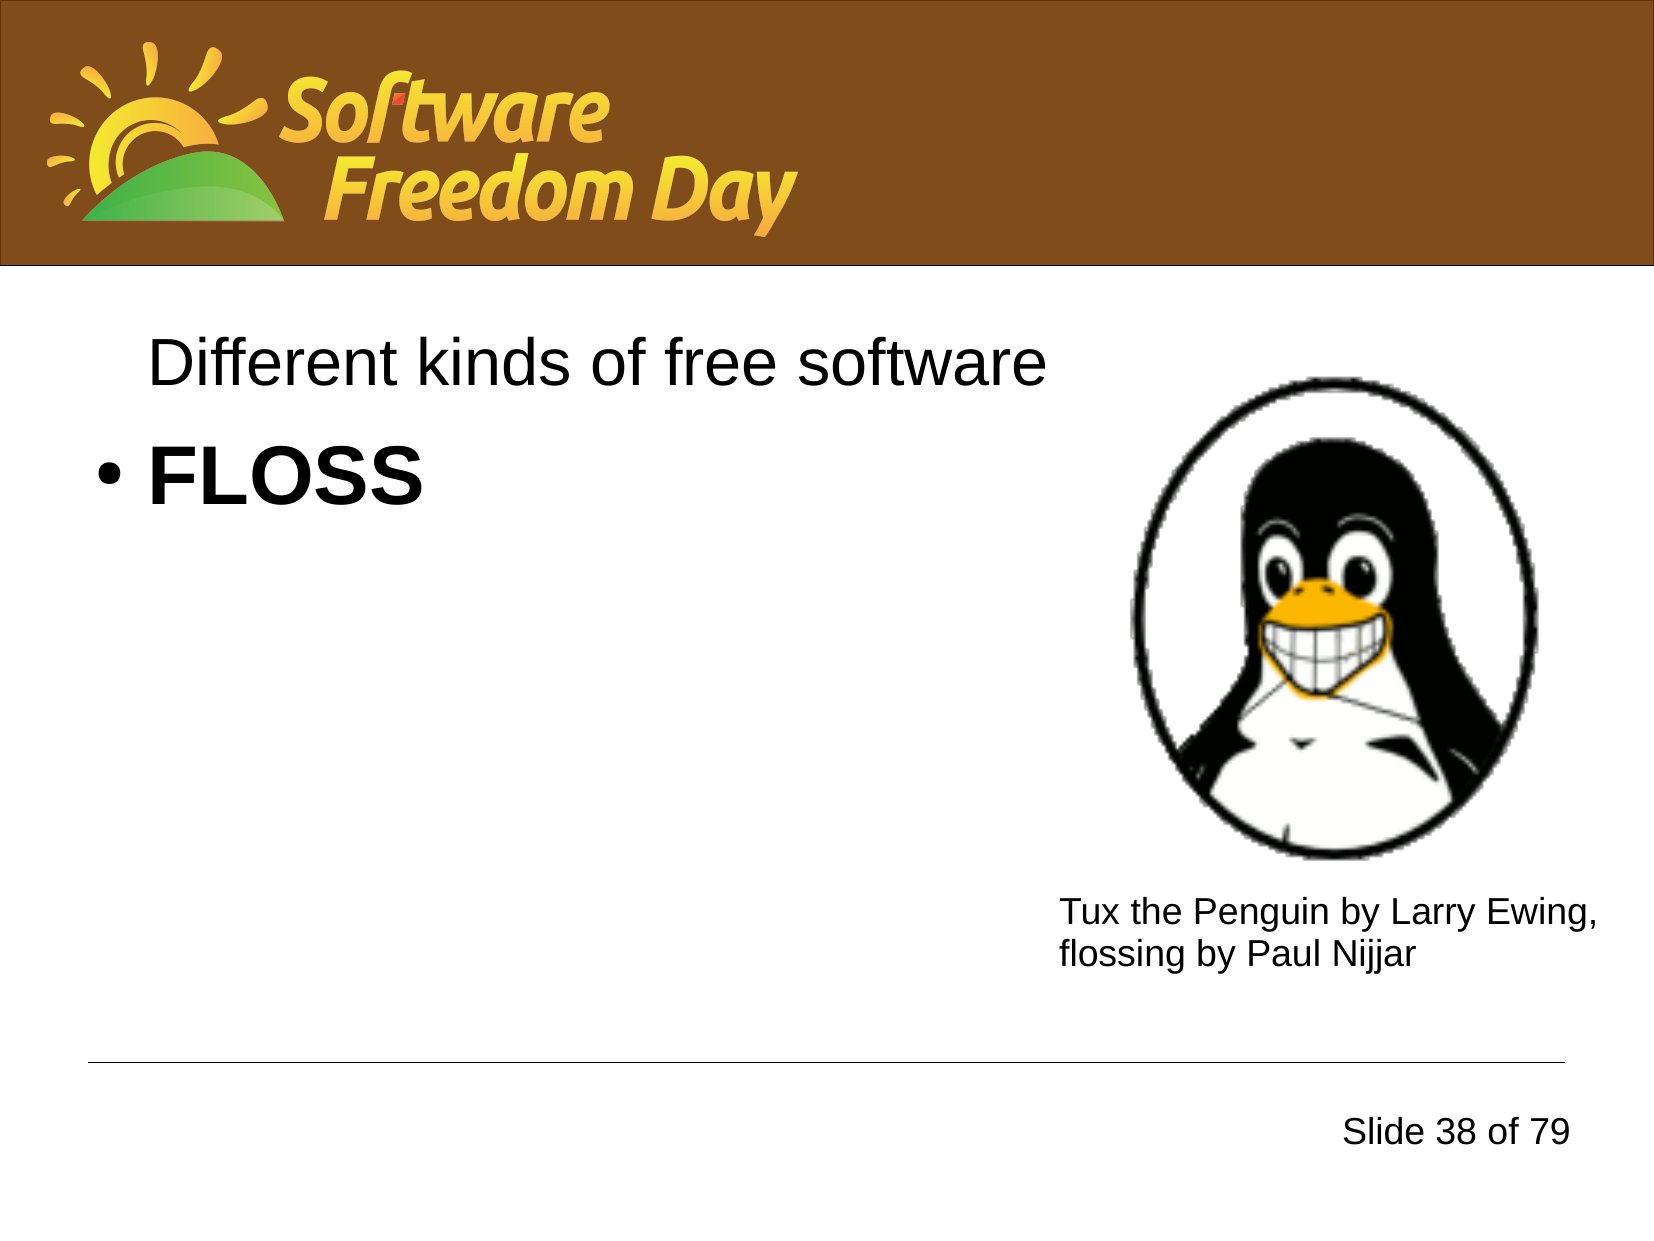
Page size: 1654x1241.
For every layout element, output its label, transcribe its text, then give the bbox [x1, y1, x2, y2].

picture [1122, 354, 1556, 883]
list Different kinds of free software FLOSS [76, 324, 1063, 1045]
picture [47, 42, 798, 237]
text_box Tux the Penguin by Larry Ewing, flossing by Paul Nijjar [1044, 883, 1635, 1002]
